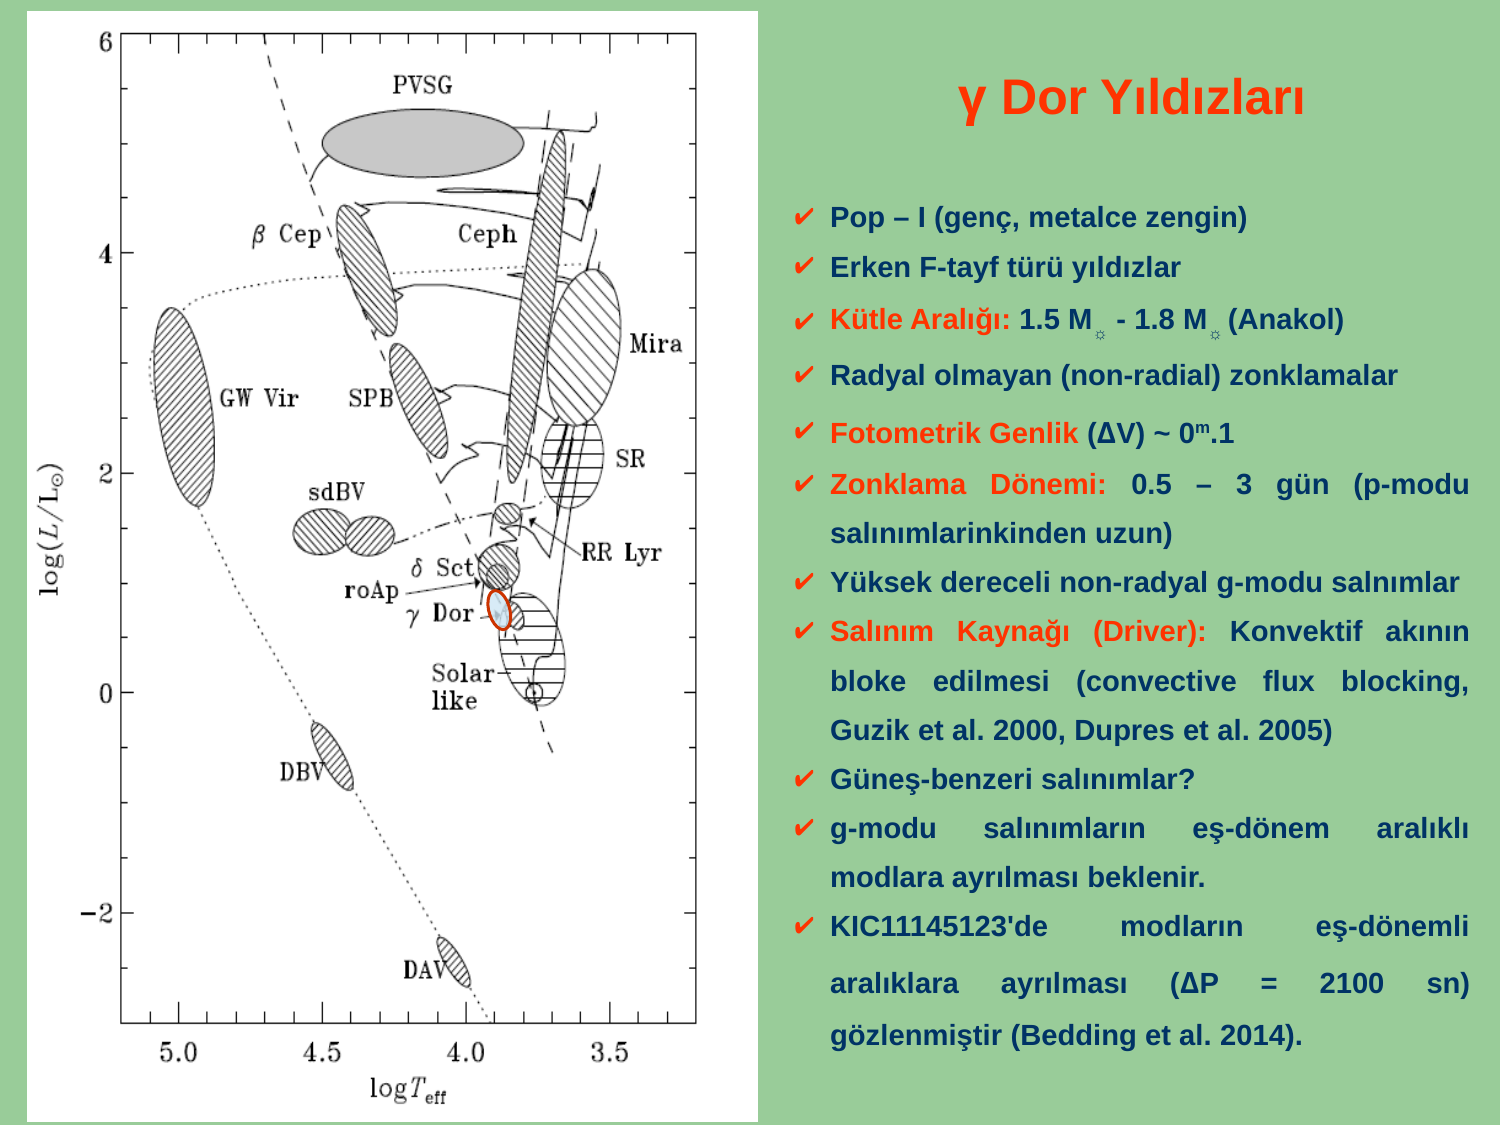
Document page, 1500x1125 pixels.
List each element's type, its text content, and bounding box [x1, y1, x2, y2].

text_box [487, 590, 511, 630]
text_box γ Dor Yıldızları Pop – I (genç, metalce zengin) Erken F-tayf türü yıldızlar Kütle Aralığı: 1.5 M☼ - 1.8 M☼ (Anakol) Radyal olmayan (non-radial) zonklamalar Fotometrik Genlik (ΔV) ~ 0m.1 Zonklama Dönemi: 0.5 – 3 gün (p-modu salınımlarinkinden uzun) Yüksek dereceli non-radyal g-modu salnımlar Salınım Kaynağı (Driver): Konvektif akının bloke edilmesi (convective flux blocking, Guzik et al. 2000, Dupres et al. 2005) Güneş-benzeri salınımlar? g-modu salınımların eş-dönem aralıklı modlara ayrılması beklenir. KIC11145123'de modların eş-dönemli aralıklara ayrılması (ΔP = 2100 sn) gözlenmiştir (Bedding et al. 2014). [780, 53, 1486, 1066]
picture [27, 11, 758, 1122]
